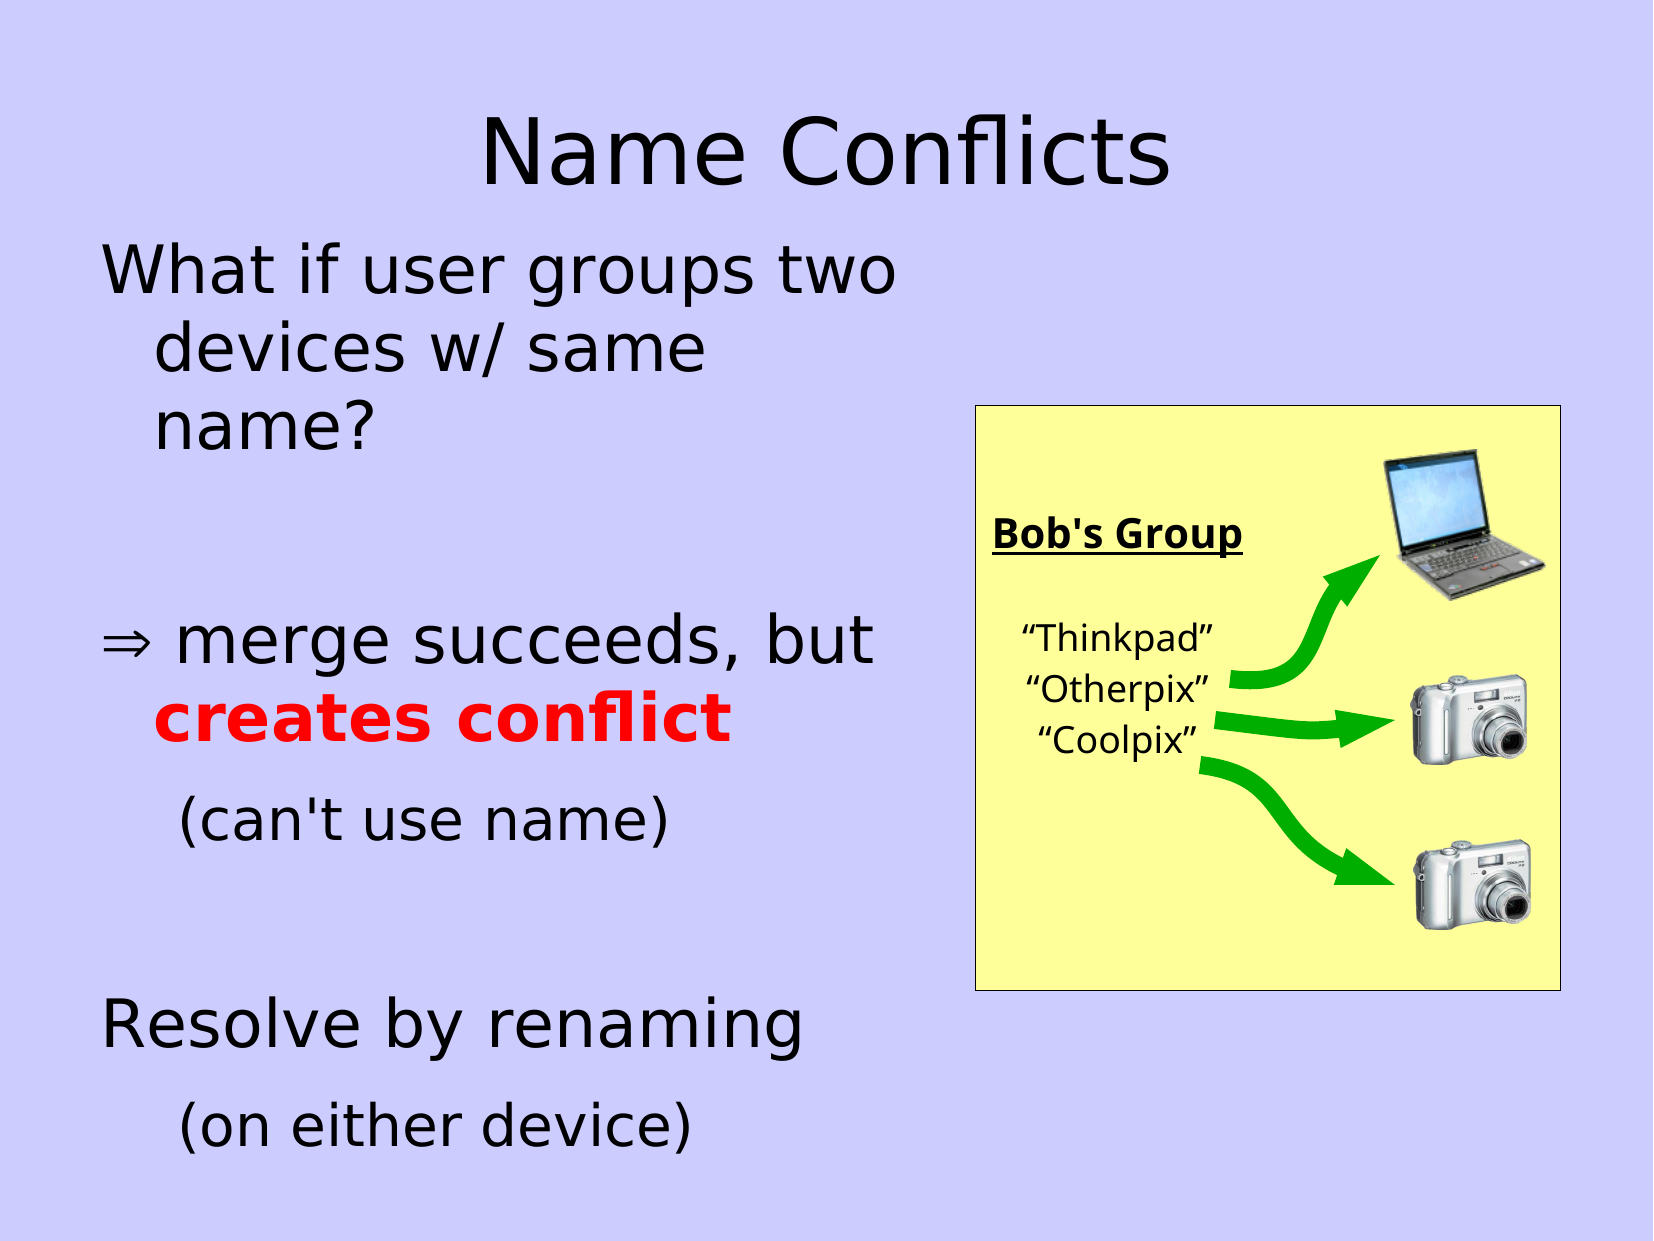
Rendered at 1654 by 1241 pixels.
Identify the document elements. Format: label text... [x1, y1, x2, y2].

picture [1383, 449, 1546, 602]
title Name Conflicts [82, 49, 1571, 257]
list What if user groups two devices w/ same name? ⇒ merge succeeds, but creates conflict (can't use name) Resolve by renaming (on either device) [82, 231, 916, 1167]
text_box [975, 405, 1561, 991]
text_box Bob's Group “Thinkpad” “Otherpix” “Coolpix” [975, 496, 1261, 796]
picture [1410, 674, 1527, 766]
picture [1413, 839, 1531, 931]
